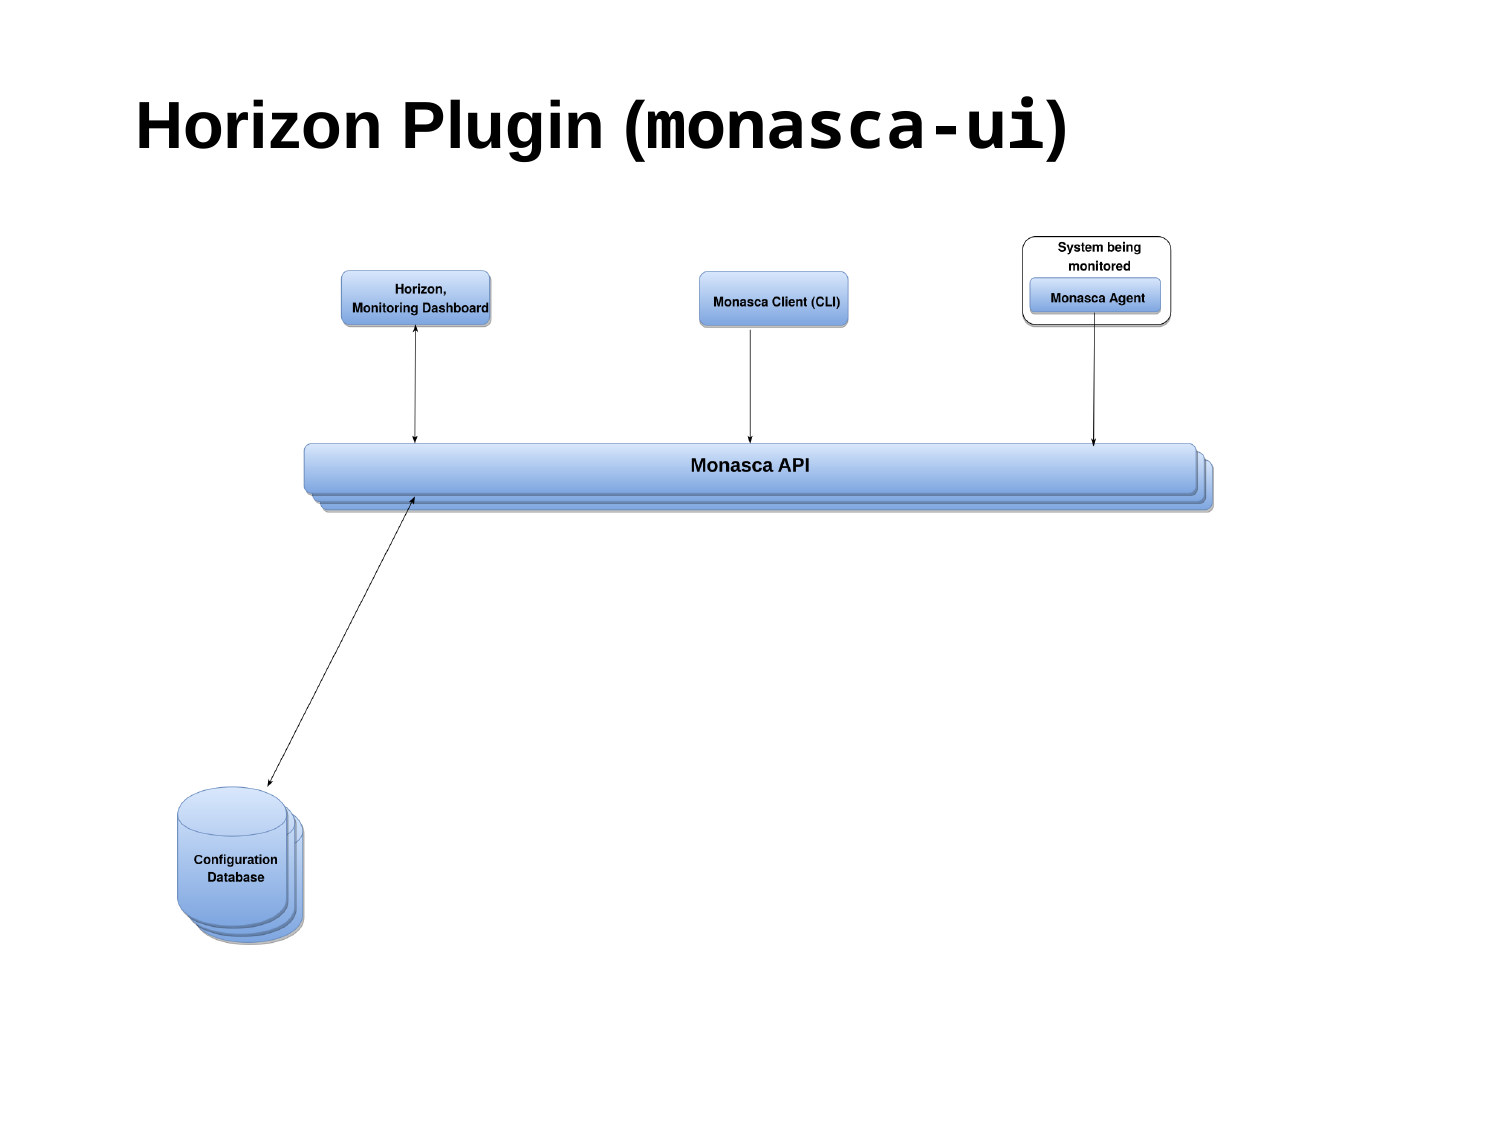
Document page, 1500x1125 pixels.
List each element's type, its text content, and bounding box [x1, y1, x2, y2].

title Horizon Plugin (monasca-ui) [135, 41, 1372, 204]
picture [177, 236, 1359, 945]
